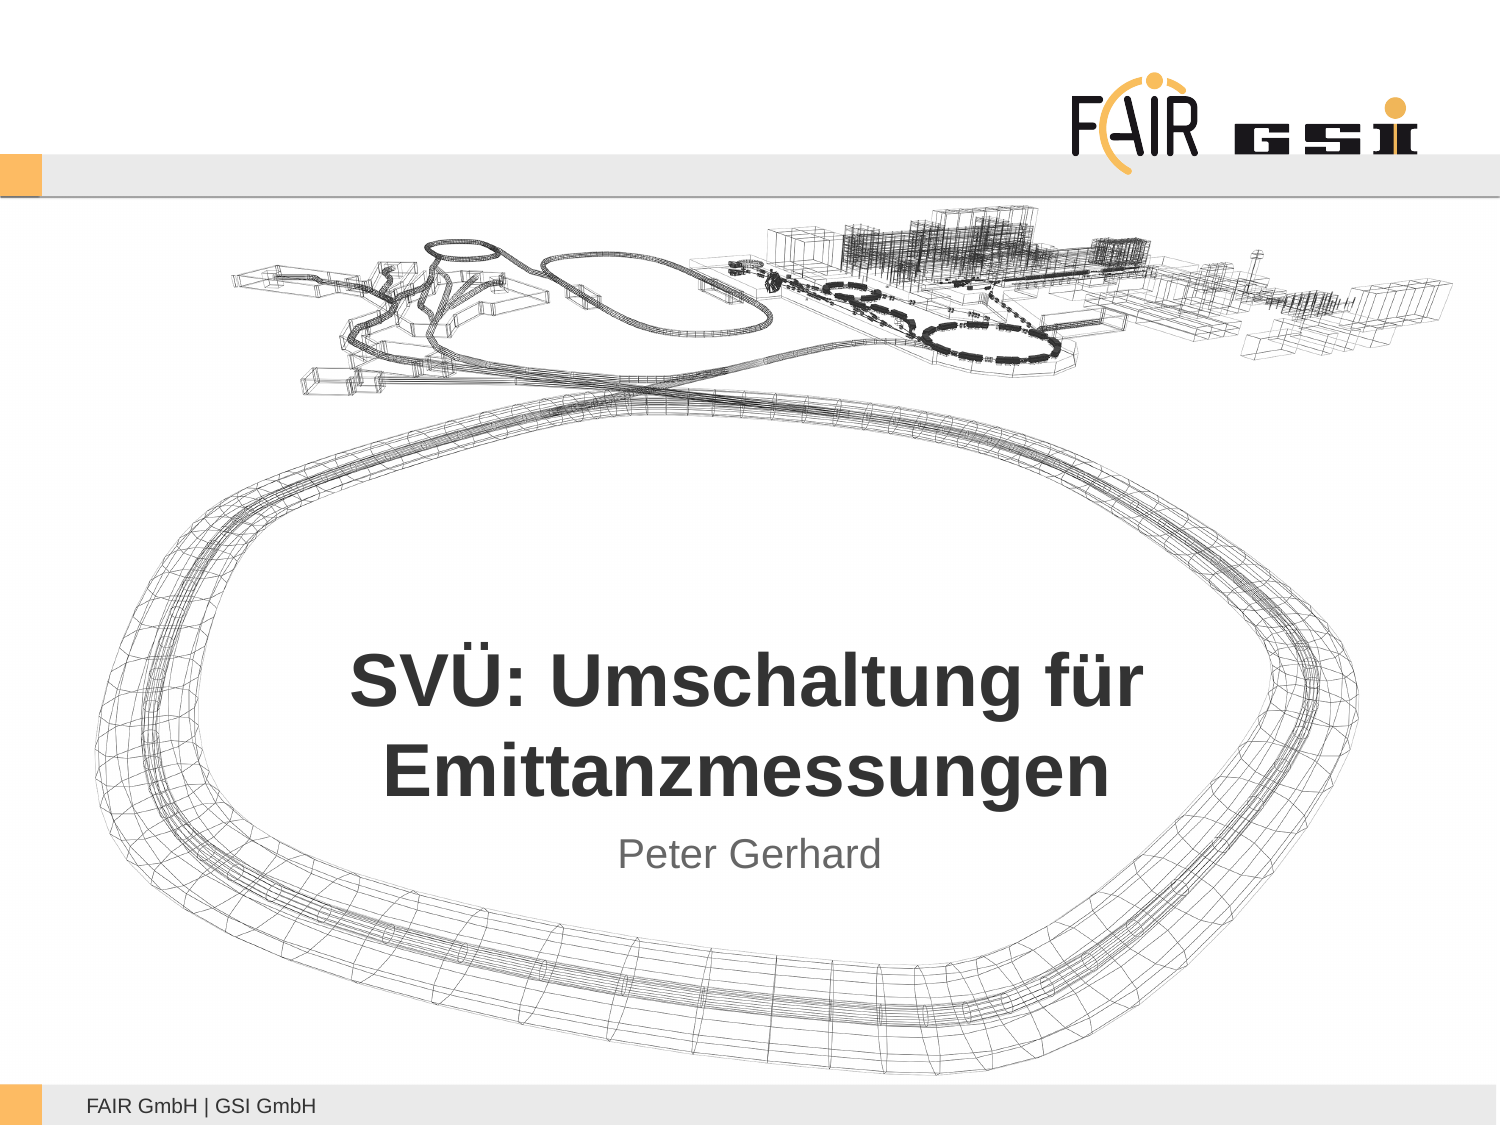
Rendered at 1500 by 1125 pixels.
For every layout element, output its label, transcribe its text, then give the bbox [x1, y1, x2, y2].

picture [1233, 95, 1419, 154]
title SVÜ: Umschaltung für Emittanzmessungen [205, 691, 1290, 820]
picture [1071, 70, 1199, 177]
picture [0, 199, 1497, 1084]
subtitle Peter Gerhard [225, 819, 1275, 916]
